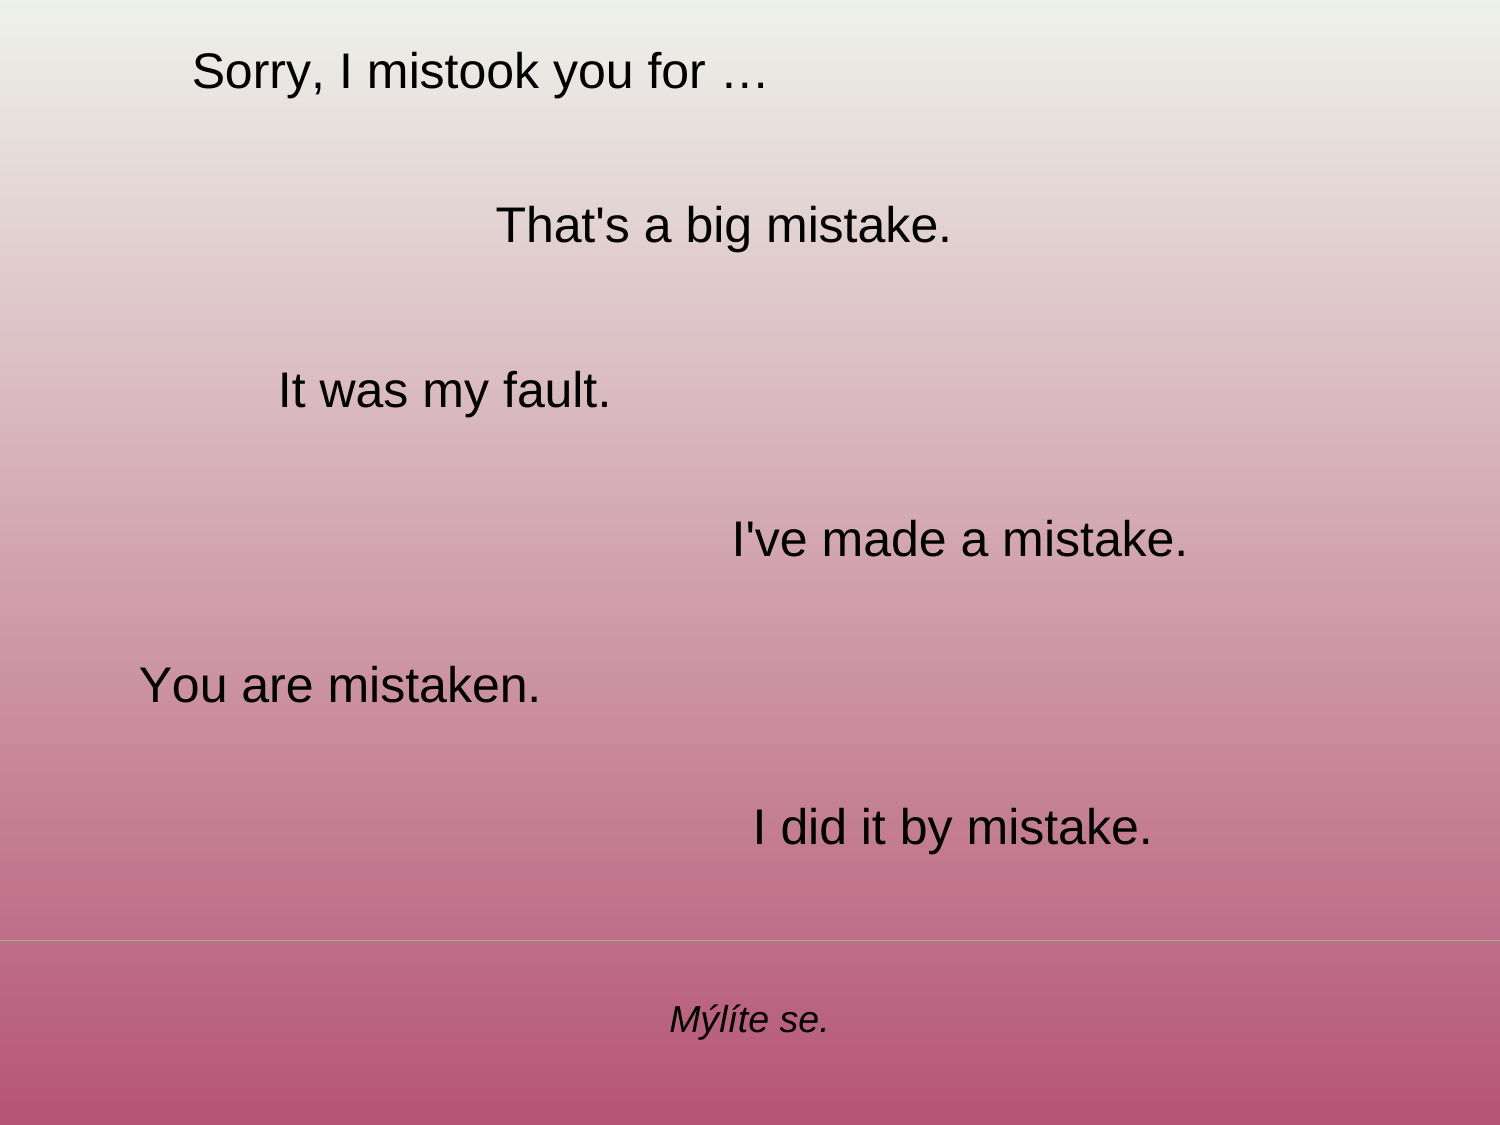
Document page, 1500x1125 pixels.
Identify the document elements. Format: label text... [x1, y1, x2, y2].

text_box Sorry, I mistook you for … [177, 30, 821, 107]
text_box I've made a mistake. [716, 498, 1204, 575]
text_box I did it by mistake. [737, 786, 1169, 863]
text_box That's a big mistake. [480, 184, 968, 261]
text_box It was my fault. [263, 349, 627, 426]
text_box Mýlíte se. [654, 987, 845, 1049]
text_box You are mistaken. [124, 645, 557, 721]
